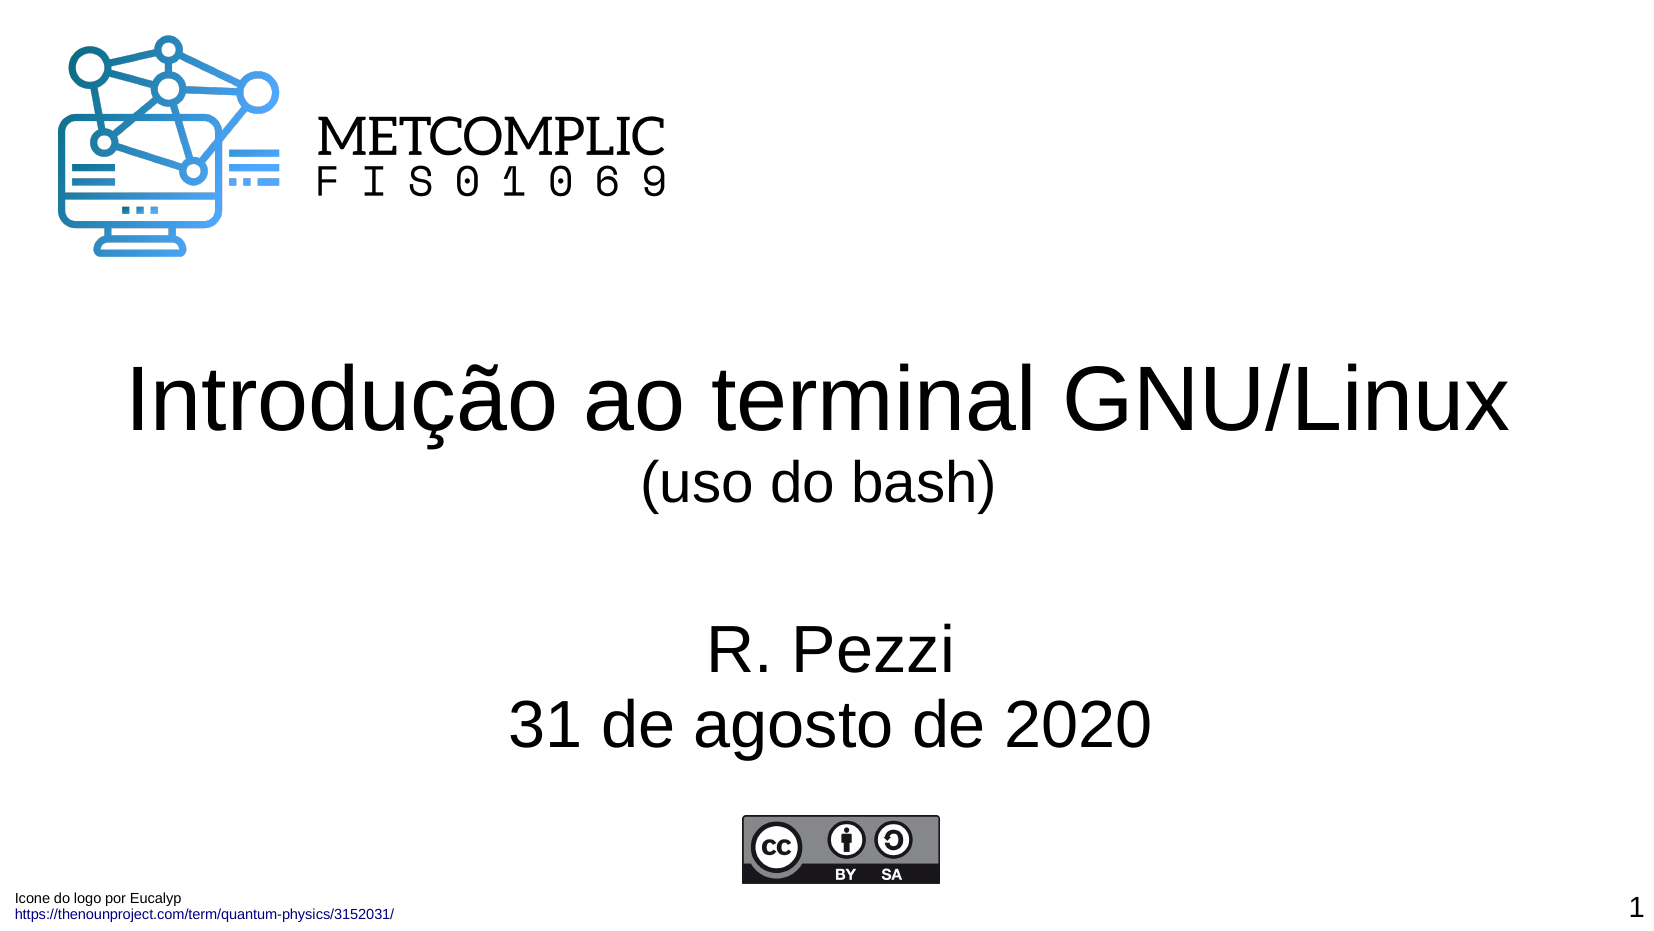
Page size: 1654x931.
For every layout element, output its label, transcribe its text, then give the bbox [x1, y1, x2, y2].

text_box Icone do logo por Eucalyp https://thenounproject.com/term/quantum-physics/3152031/ [0, 882, 416, 931]
title Introdução ao terminal GNU/Linux (uso do bash) [75, 277, 1564, 586]
picture [45, 30, 681, 261]
picture [742, 815, 940, 885]
subtitle R. Pezzi 31 de agosto de 2020 [86, 532, 1576, 841]
